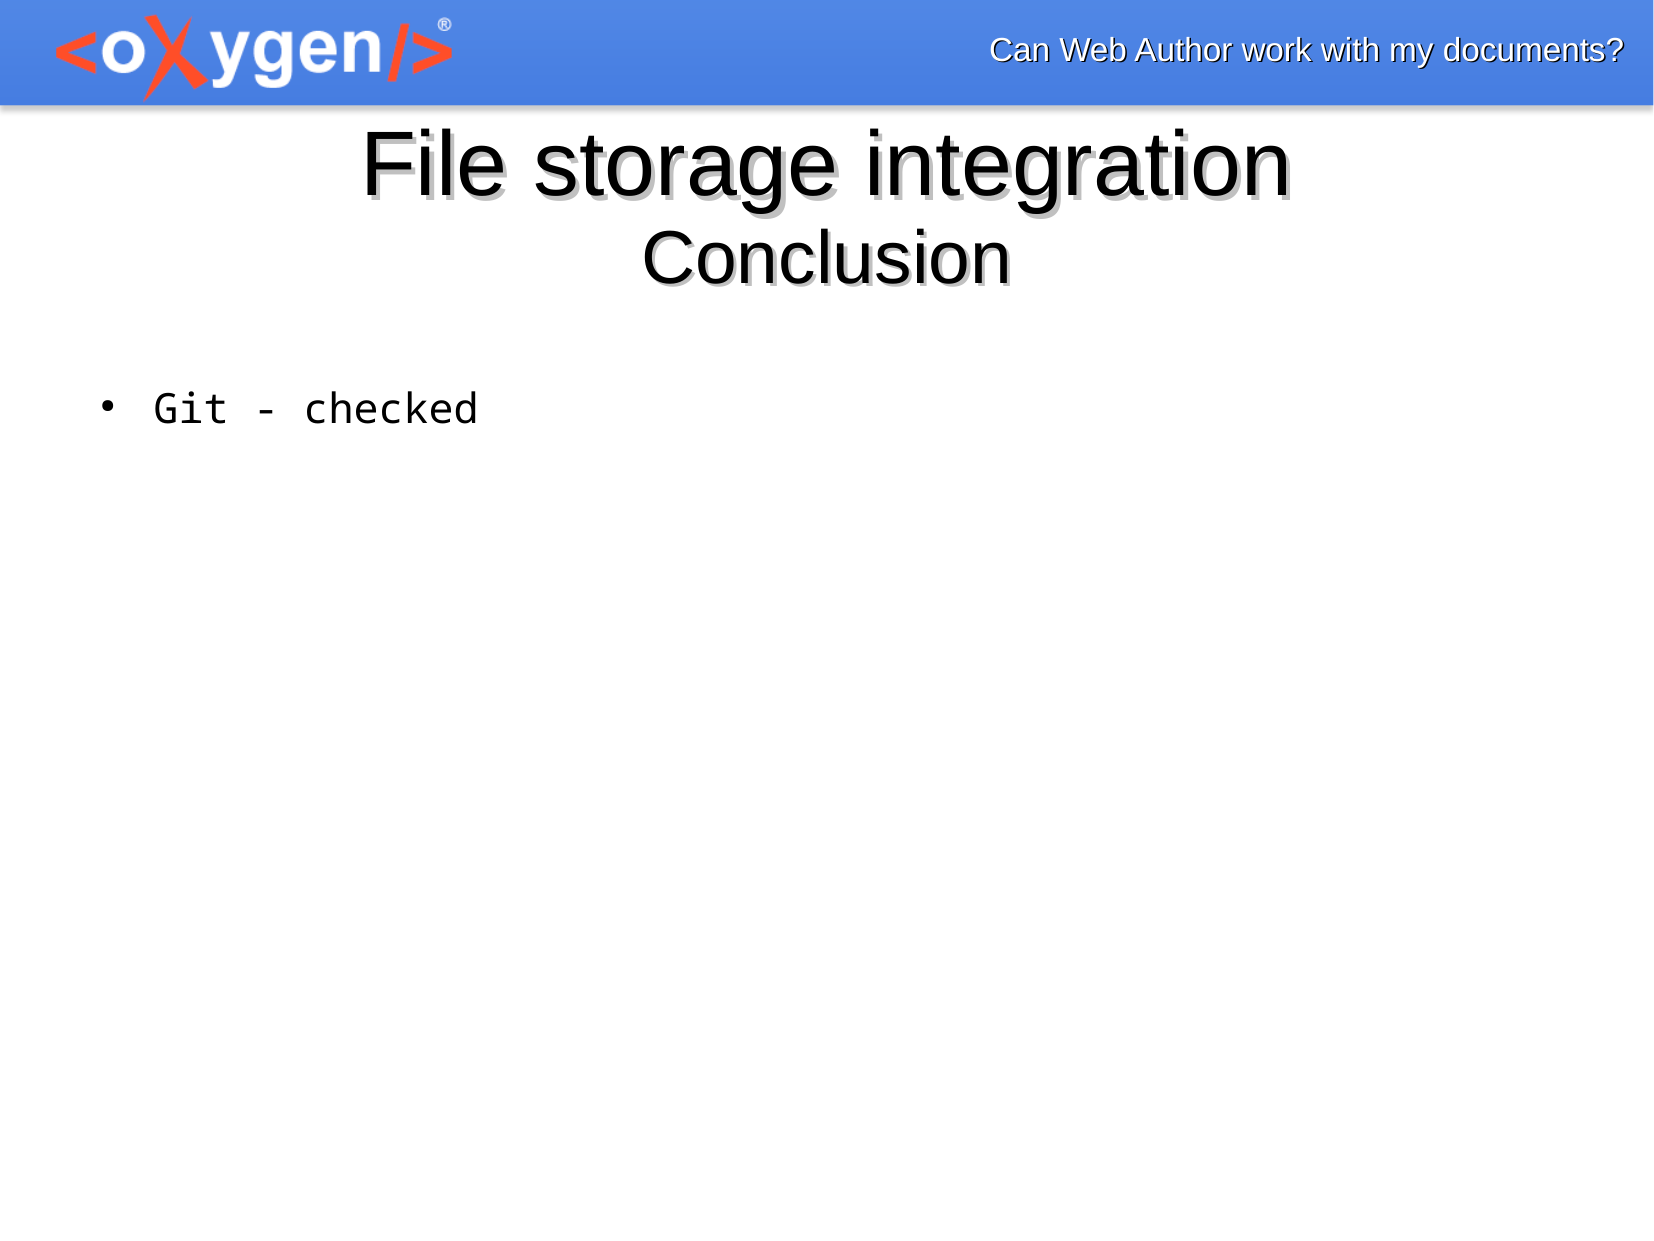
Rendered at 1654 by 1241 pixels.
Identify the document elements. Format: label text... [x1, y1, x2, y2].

picture [0, 0, 1654, 119]
list Git - checked [82, 378, 1571, 1133]
title File storage integration Conclusion [82, 102, 1571, 310]
